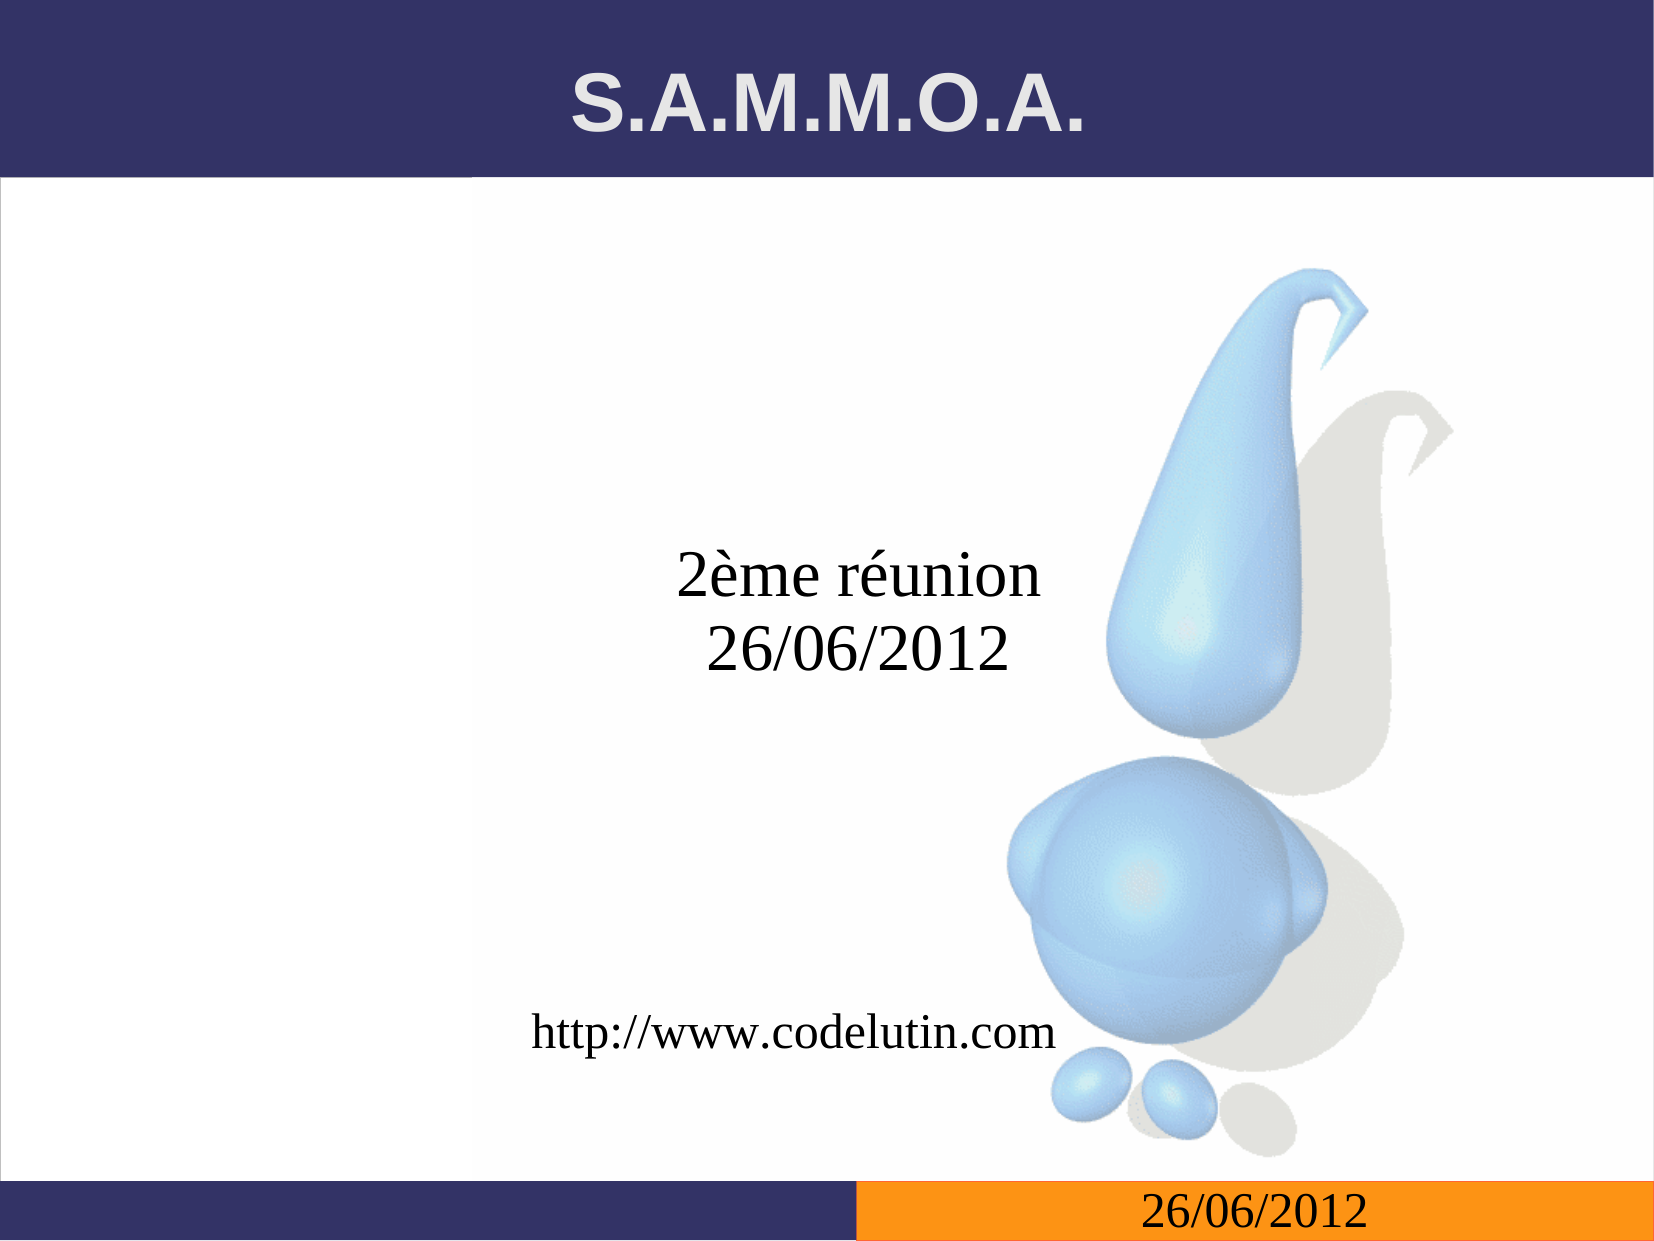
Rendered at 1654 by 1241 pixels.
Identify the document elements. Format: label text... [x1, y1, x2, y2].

title S.A.M.M.O.A. [123, 0, 1536, 207]
text_box http://www.codelutin.com [531, 1003, 1058, 1060]
subtitle 2ème réunion 26/06/2012 [88, 537, 1595, 760]
picture [472, 178, 1654, 1181]
